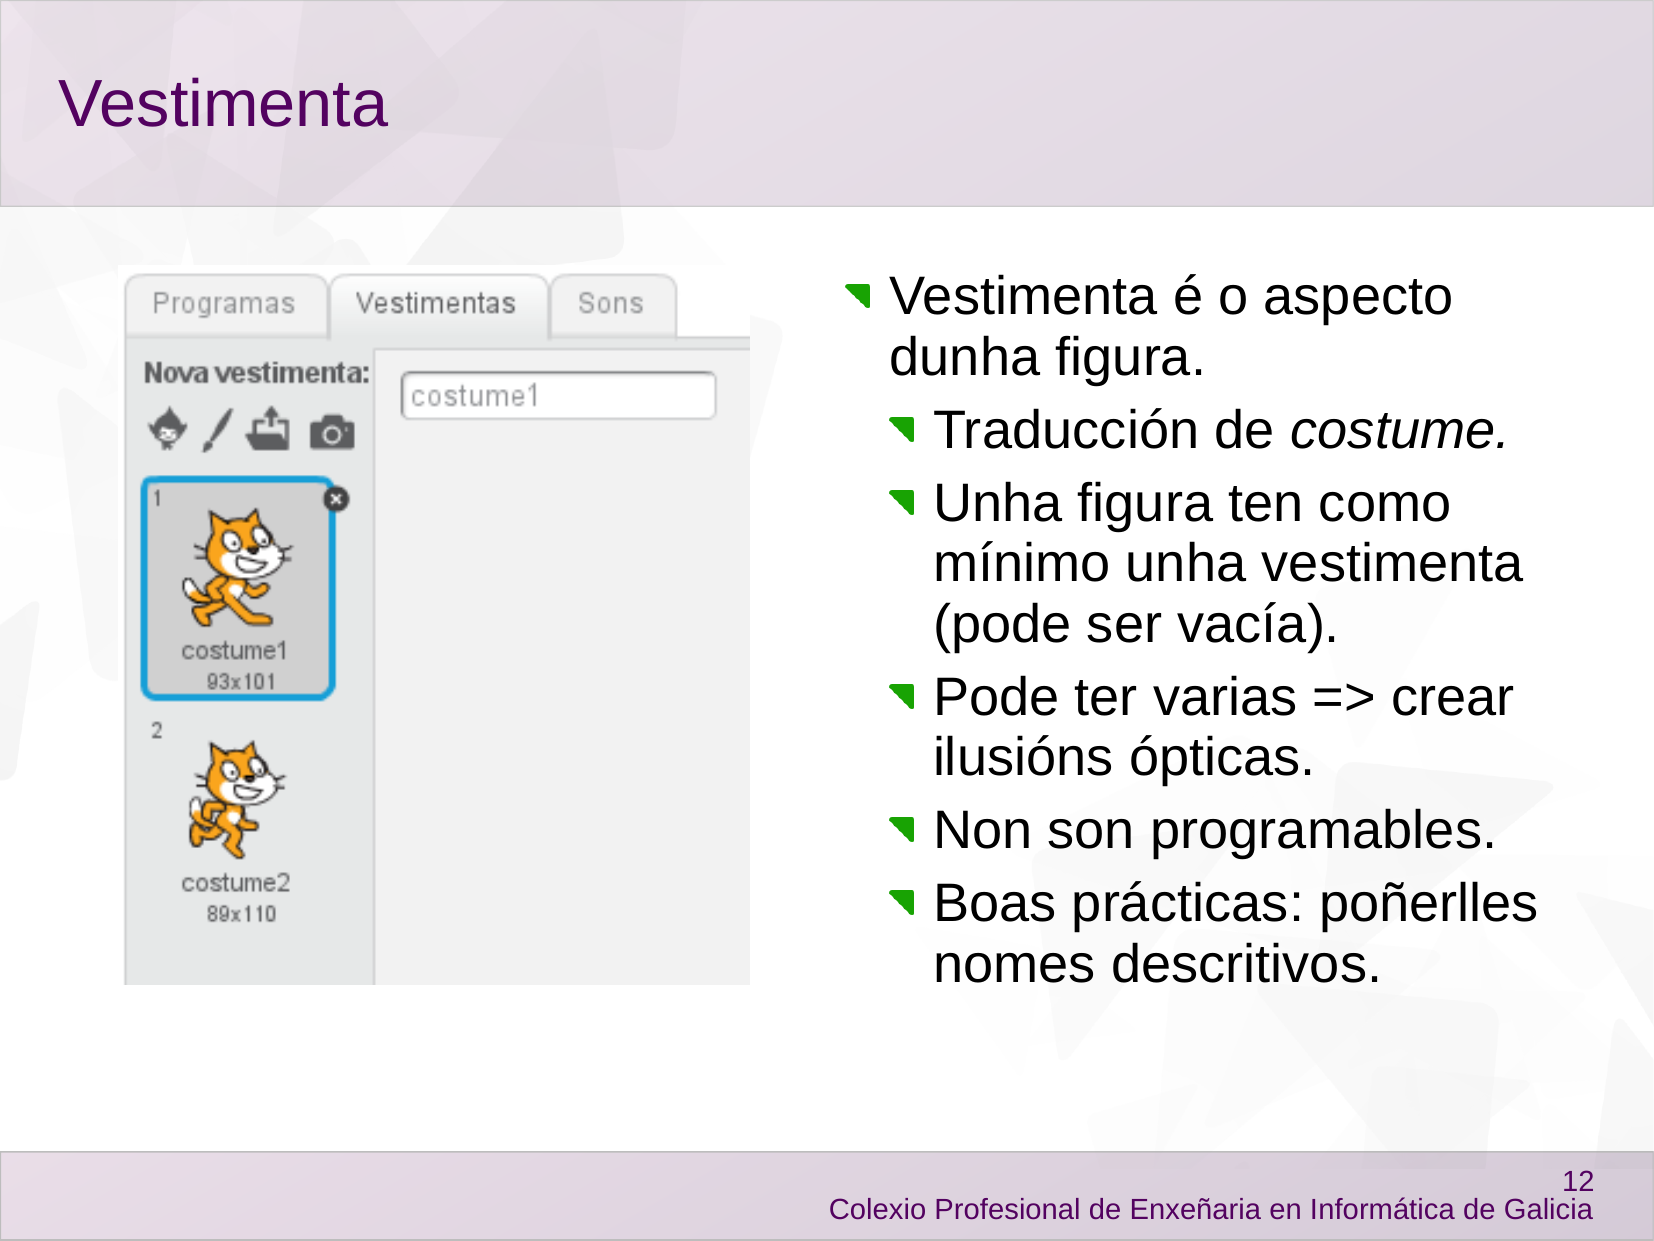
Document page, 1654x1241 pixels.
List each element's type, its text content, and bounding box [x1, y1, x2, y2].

picture [0, 0, 783, 986]
title Vestimenta [59, 29, 1595, 178]
picture [915, 548, 1654, 1169]
list Vestimenta é o aspecto dunha figura. Traducción de costume. Unha figura ten como mínimo unha vestimenta (pode ser vacía). Pode ter varias => crear ilusións ópticas. Non son programables. Boas prácticas: poñerlles nomes descritivos. [845, 265, 1596, 1070]
